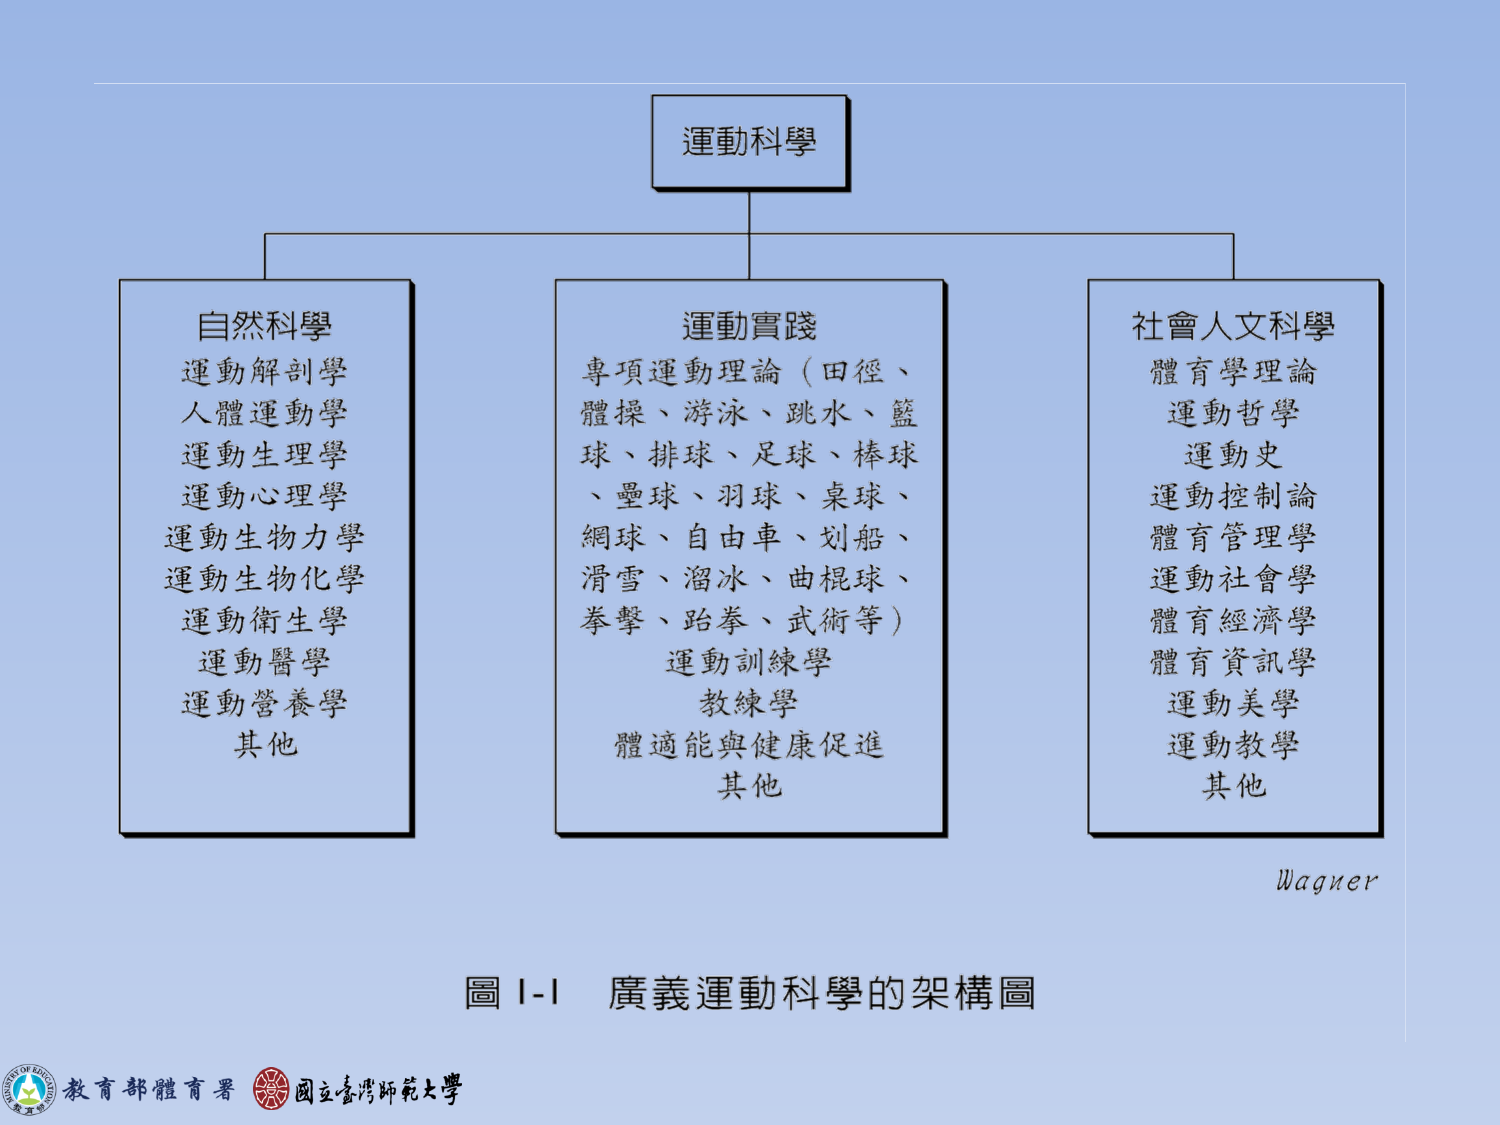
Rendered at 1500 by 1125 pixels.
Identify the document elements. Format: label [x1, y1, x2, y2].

picture [94, 83, 1406, 1042]
